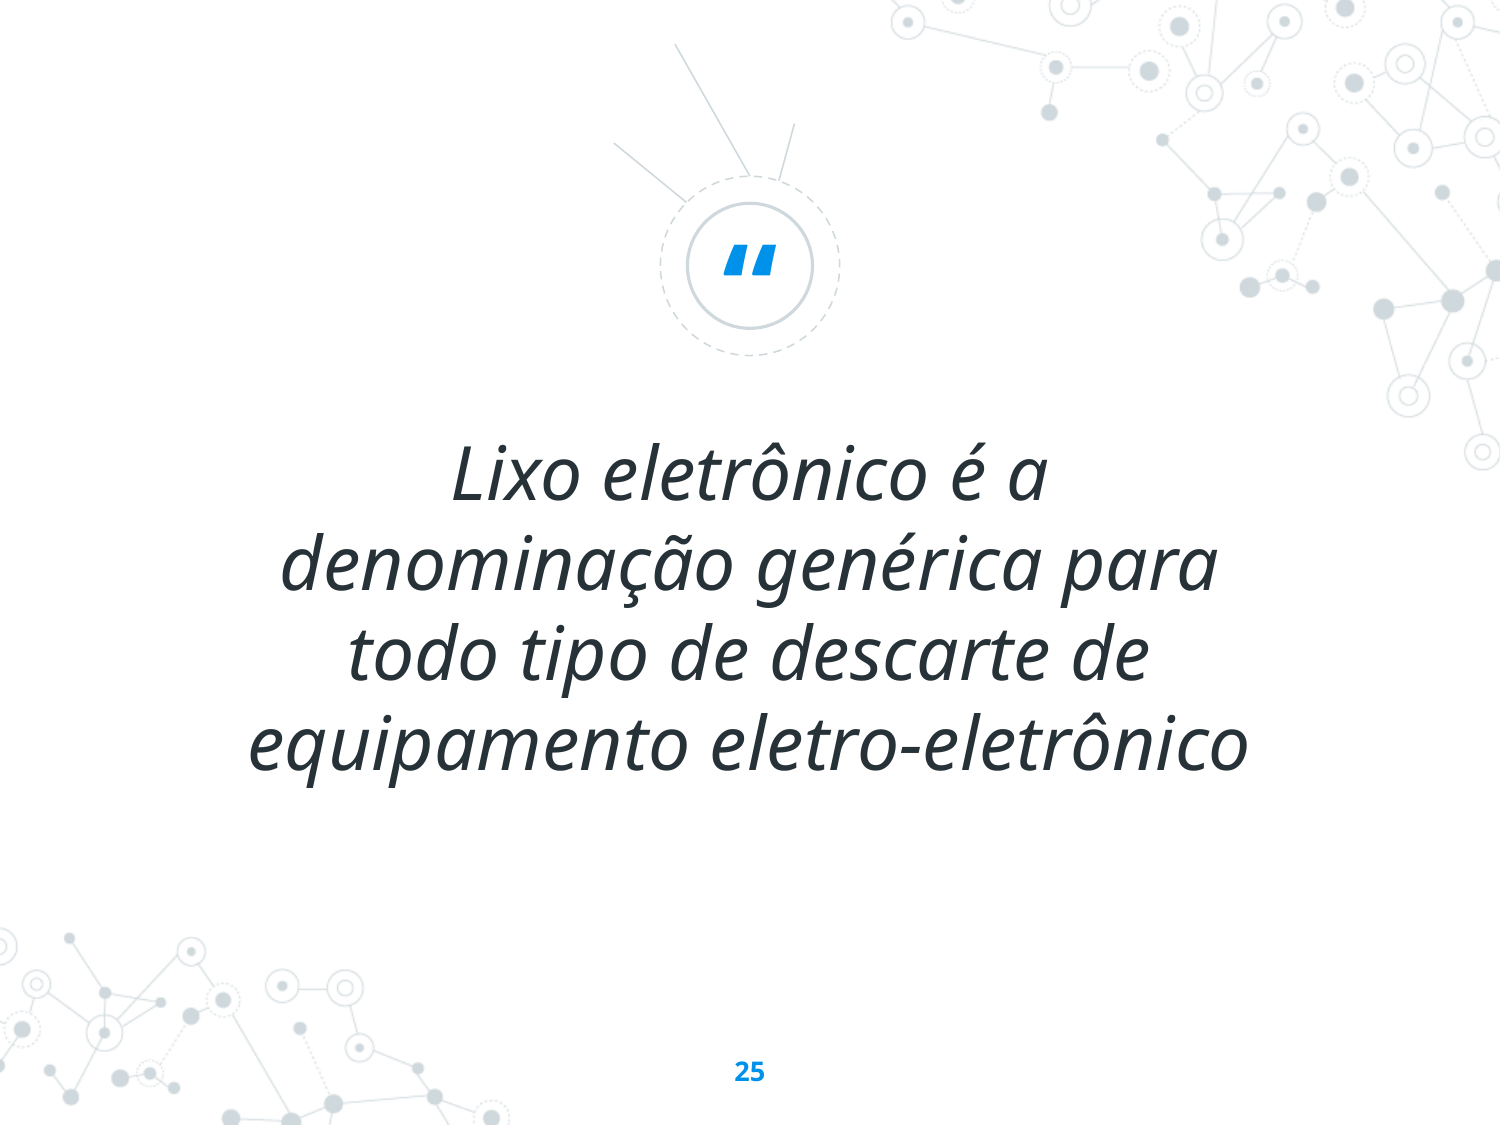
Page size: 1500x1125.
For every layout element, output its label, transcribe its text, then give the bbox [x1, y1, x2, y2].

picture [0, 0, 1500, 1038]
list Lixo eletrônico é a denominação genérica para todo tipo de descarte de equipamento eletro-eletrônico [199, 410, 1301, 590]
slide_number <number> [0, 1038, 1500, 1125]
